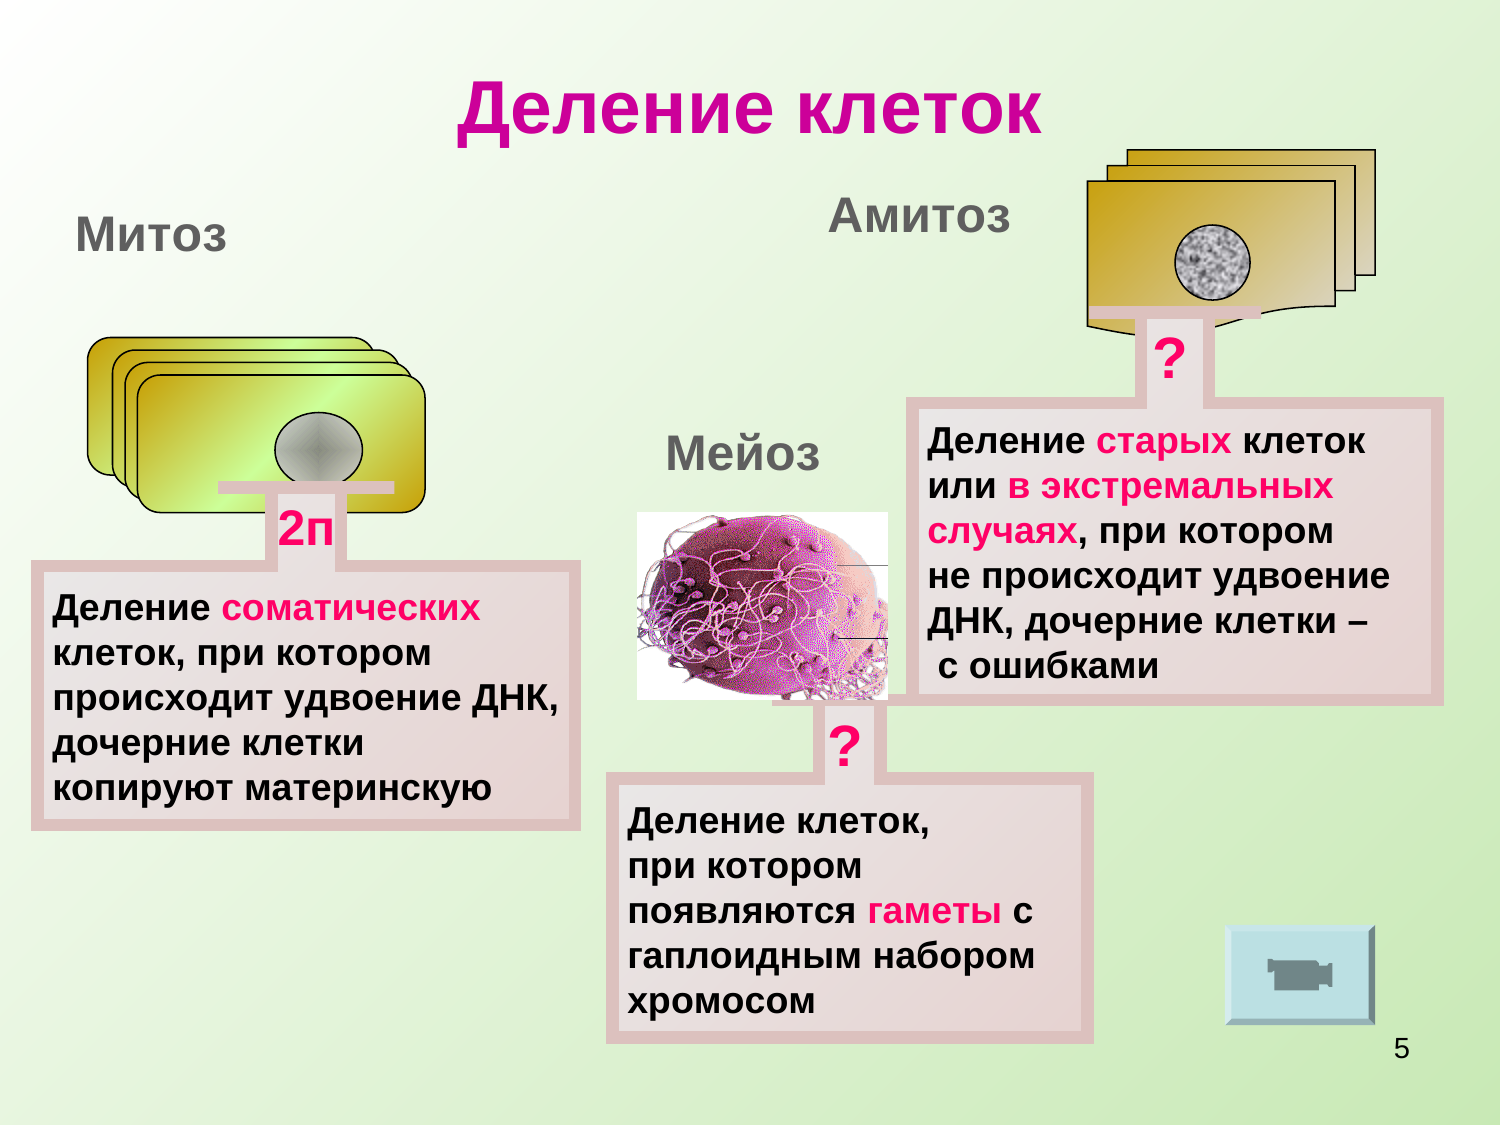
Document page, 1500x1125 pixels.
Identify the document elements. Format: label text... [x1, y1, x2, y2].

text_box [1087, 149, 1376, 336]
text_box Деление старых клеток или в экстремальных случаях, при котором не происходит удвоение ДНК, дочерние клетки – с ошибками [912, 312, 1438, 700]
text_box Деление клеток [75, 45, 1426, 163]
text_box Мейоз [650, 412, 857, 488]
text_box Деление соматических клеток, при котором происходит удвоение ДНК, дочерние клетки копируют материнскую [37, 563, 576, 825]
picture [637, 512, 888, 700]
text_box ? [1137, 312, 1204, 398]
text_box Амитоз [812, 174, 1037, 251]
text_box 2п [262, 487, 351, 563]
text_box Митоз [60, 193, 253, 270]
text_box ? [812, 700, 878, 786]
text_box [87, 337, 426, 513]
text_box [1226, 924, 1376, 1026]
text_box Деление клеток, при котором появляются гаметы с гаплоидным набором хромосом [612, 700, 1088, 1038]
